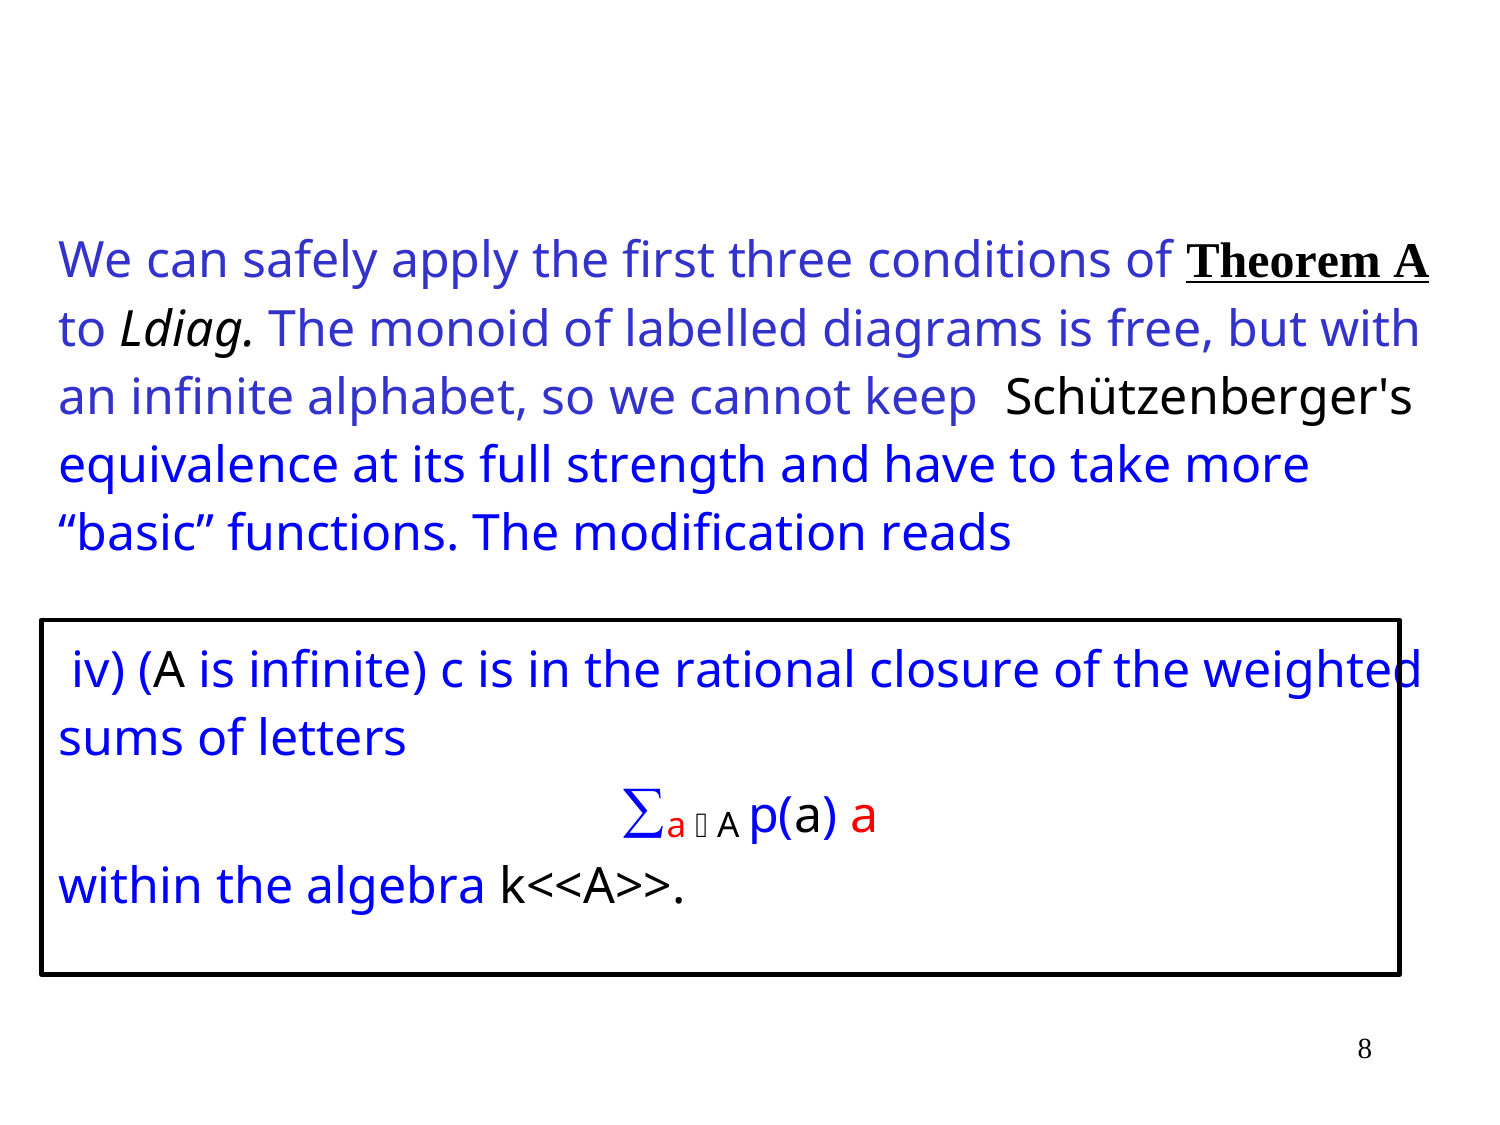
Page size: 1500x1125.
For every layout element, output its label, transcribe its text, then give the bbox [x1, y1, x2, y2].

text_box We can safely apply the first three conditions of Theorem A to Ldiag. The monoid of labelled diagrams is free, but with an infinite alphabet, so we cannot keep Schützenberger's equivalence at its full strength and have to take more “basic” functions. The modification reads iv) (A is infinite) c is in the rational closure of the weighted sums of letters ∑a  A p(a) a within the algebra k<<A>>. [44, 622, 1397, 958]
text_box We can safely apply the first three conditions of Theorem A to Ldiag. The monoid of labelled diagrams is free, but with an infinite alphabet, so we cannot keep Schützenberger's equivalence at its full strength and have to take more “basic” functions. The modification reads iv) (A is infinite) c is in the rational closure of the weighted sums of letters ∑a  A p(a) a within the algebra k<<A>>. [43, 216, 1455, 958]
